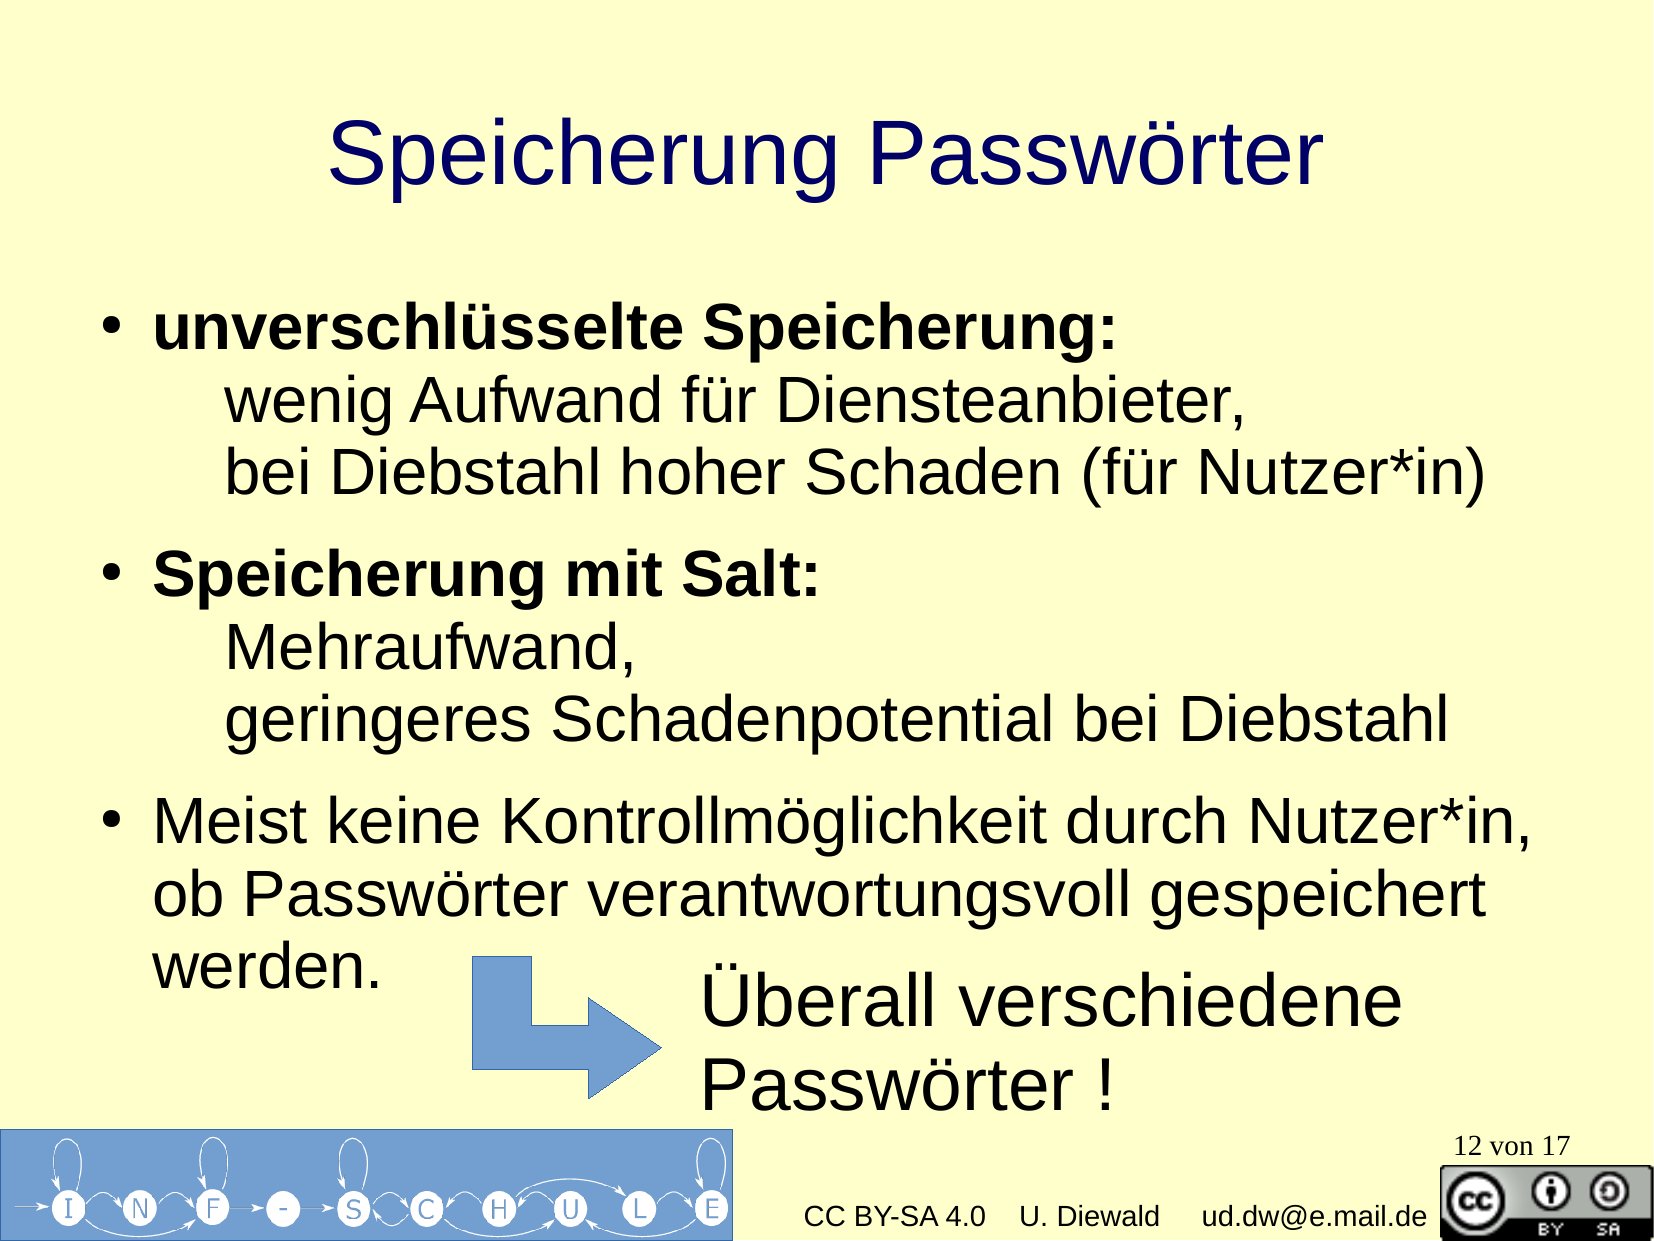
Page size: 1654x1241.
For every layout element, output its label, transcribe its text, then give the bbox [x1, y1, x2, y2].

text_box [472, 956, 662, 1099]
title Speicherung Passwörter [82, 49, 1571, 257]
picture [1440, 1165, 1654, 1241]
text_box Überall verschiedene Passwörter ! [685, 951, 1571, 1134]
picture [11, 1133, 733, 1240]
list unverschlüsselte Speicherung: wenig Aufwand für Diensteanbieter, bei Diebstahl hoher Schaden (für Nutzer*in) Speicherung mit Salt: Mehraufwand, geringeres Schadenpotential bei Diebstahl Meist keine Kontrollmöglichkeit durch Nutzer*in, ob Passwörter verantwortungsvoll gespeichert werden. [82, 290, 1571, 1010]
